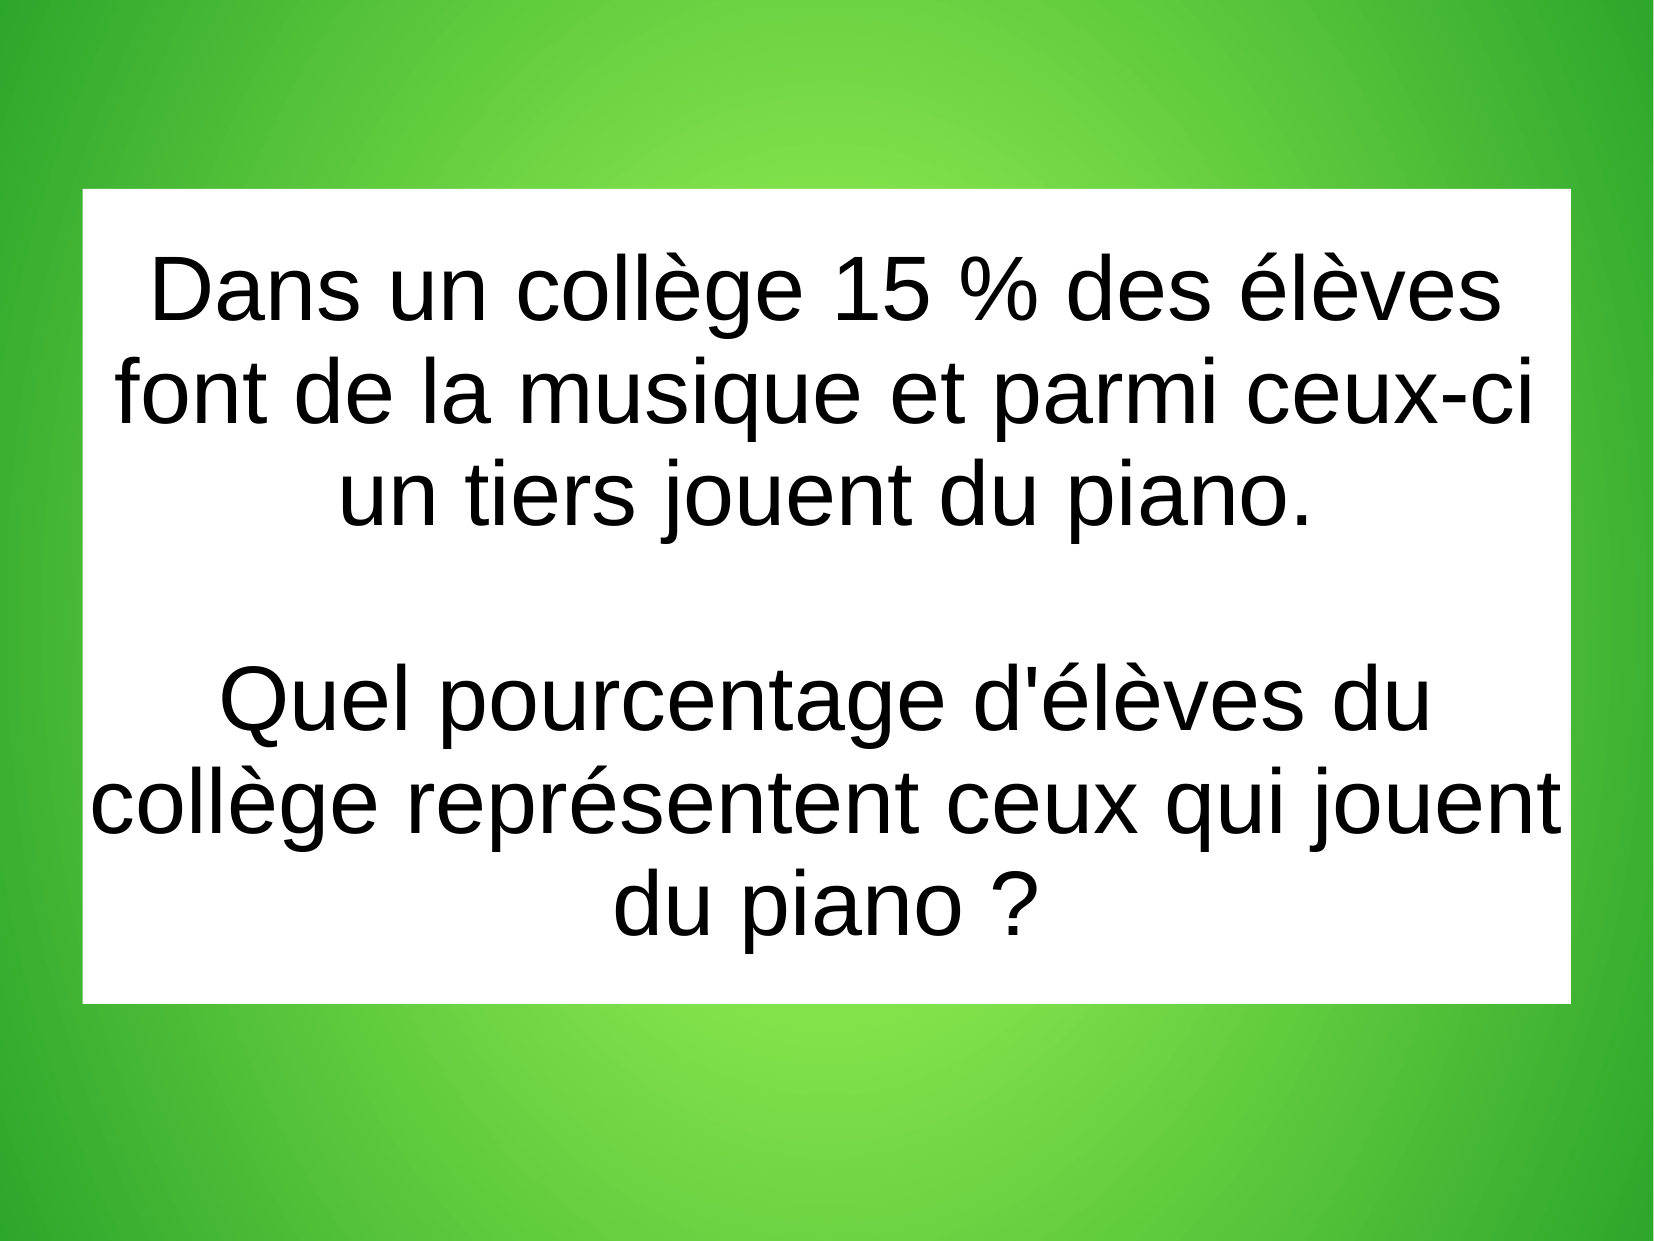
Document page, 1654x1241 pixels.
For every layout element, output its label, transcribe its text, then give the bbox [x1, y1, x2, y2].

picture [0, 0, 1654, 1241]
subtitle Dans un collège 15 % des élèves font de la musique et parmi ceux-ci un tiers jouent du piano. Quel pourcentage d'élèves du collège représentent ceux qui jouent du piano ? [82, 188, 1571, 1004]
